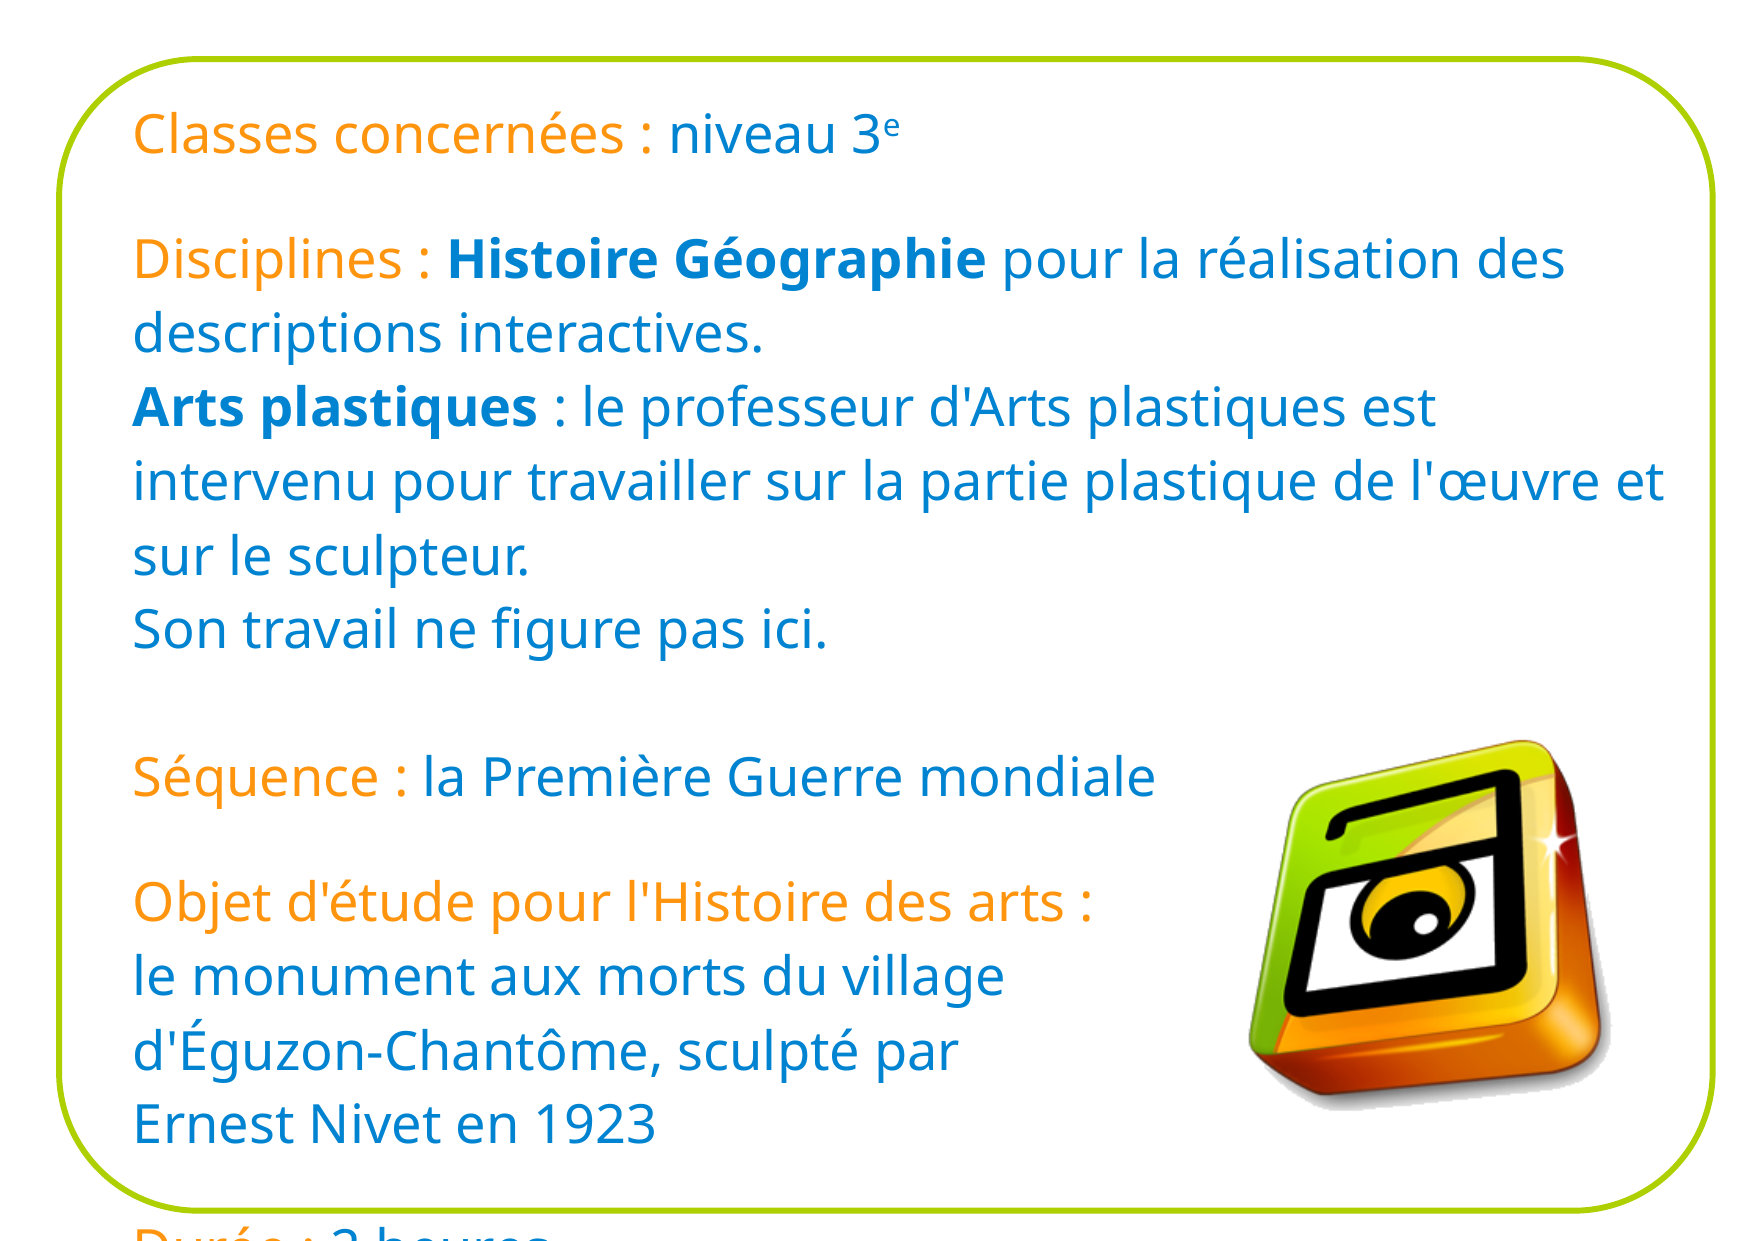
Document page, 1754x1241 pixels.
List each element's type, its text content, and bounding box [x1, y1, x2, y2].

text_box Classes concernées : niveau 3e Disciplines : Histoire Géographie pour la réalisation des descriptions interactives. Arts plastiques : le professeur d'Arts plastiques est intervenu pour travailler sur la partie plastique de l'œuvre et sur le sculpteur. Son travail ne figure pas ici. Séquence : la Première Guerre mondiale Objet d'étude pour l'Histoire des arts : le monument aux morts du village d'Éguzon-Chantôme, sculpté par Ernest Nivet en 1923 Durée : 2 heures [118, 88, 1684, 1218]
picture [1235, 731, 1625, 1123]
